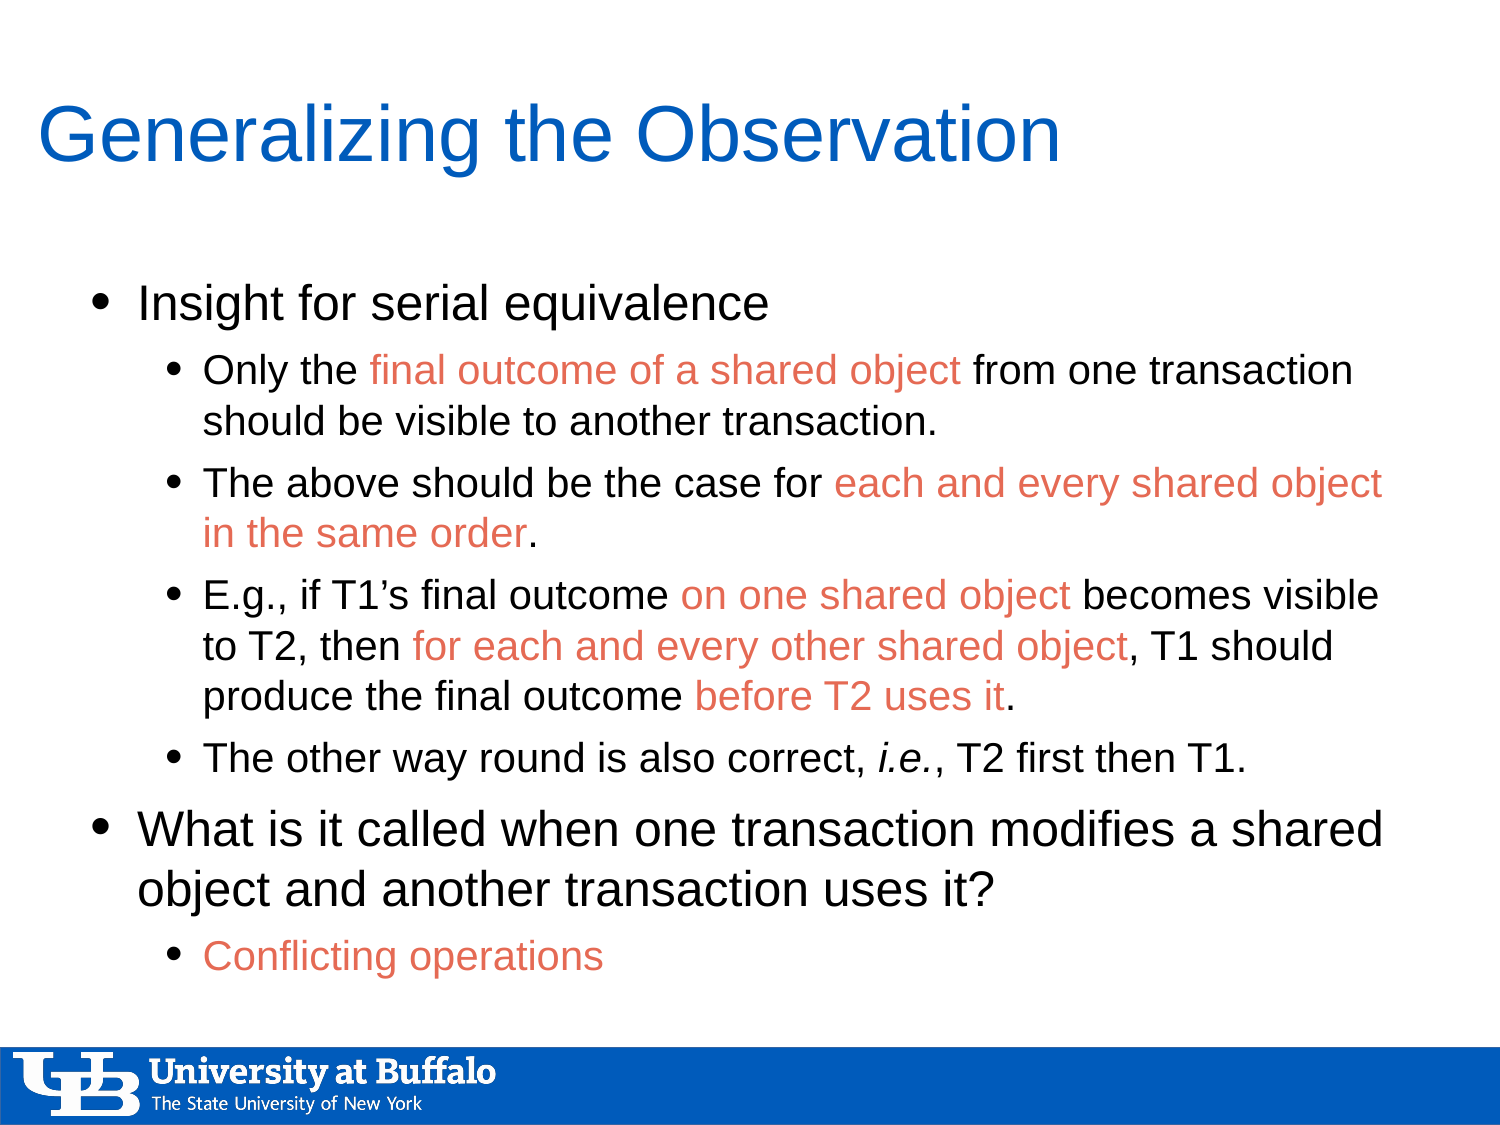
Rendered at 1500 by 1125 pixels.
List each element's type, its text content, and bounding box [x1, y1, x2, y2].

title Generalizing the Observation [37, 40, 1388, 228]
list Insight for serial equivalence Only the final outcome of a shared object from one transaction should be visible to another transaction. The above should be the case for each and every shared object in the same order. E.g., if T1’s final outcome on one shared object becomes visible to T2, then for each and every other shared object, T1 should produce the final outcome before T2 uses it. The other way round is also correct, i.e., T2 first then T1. What is it called when one transaction modifies a shared object and another transaction uses it? Conflicting operations [75, 263, 1425, 916]
picture [13, 1052, 496, 1116]
